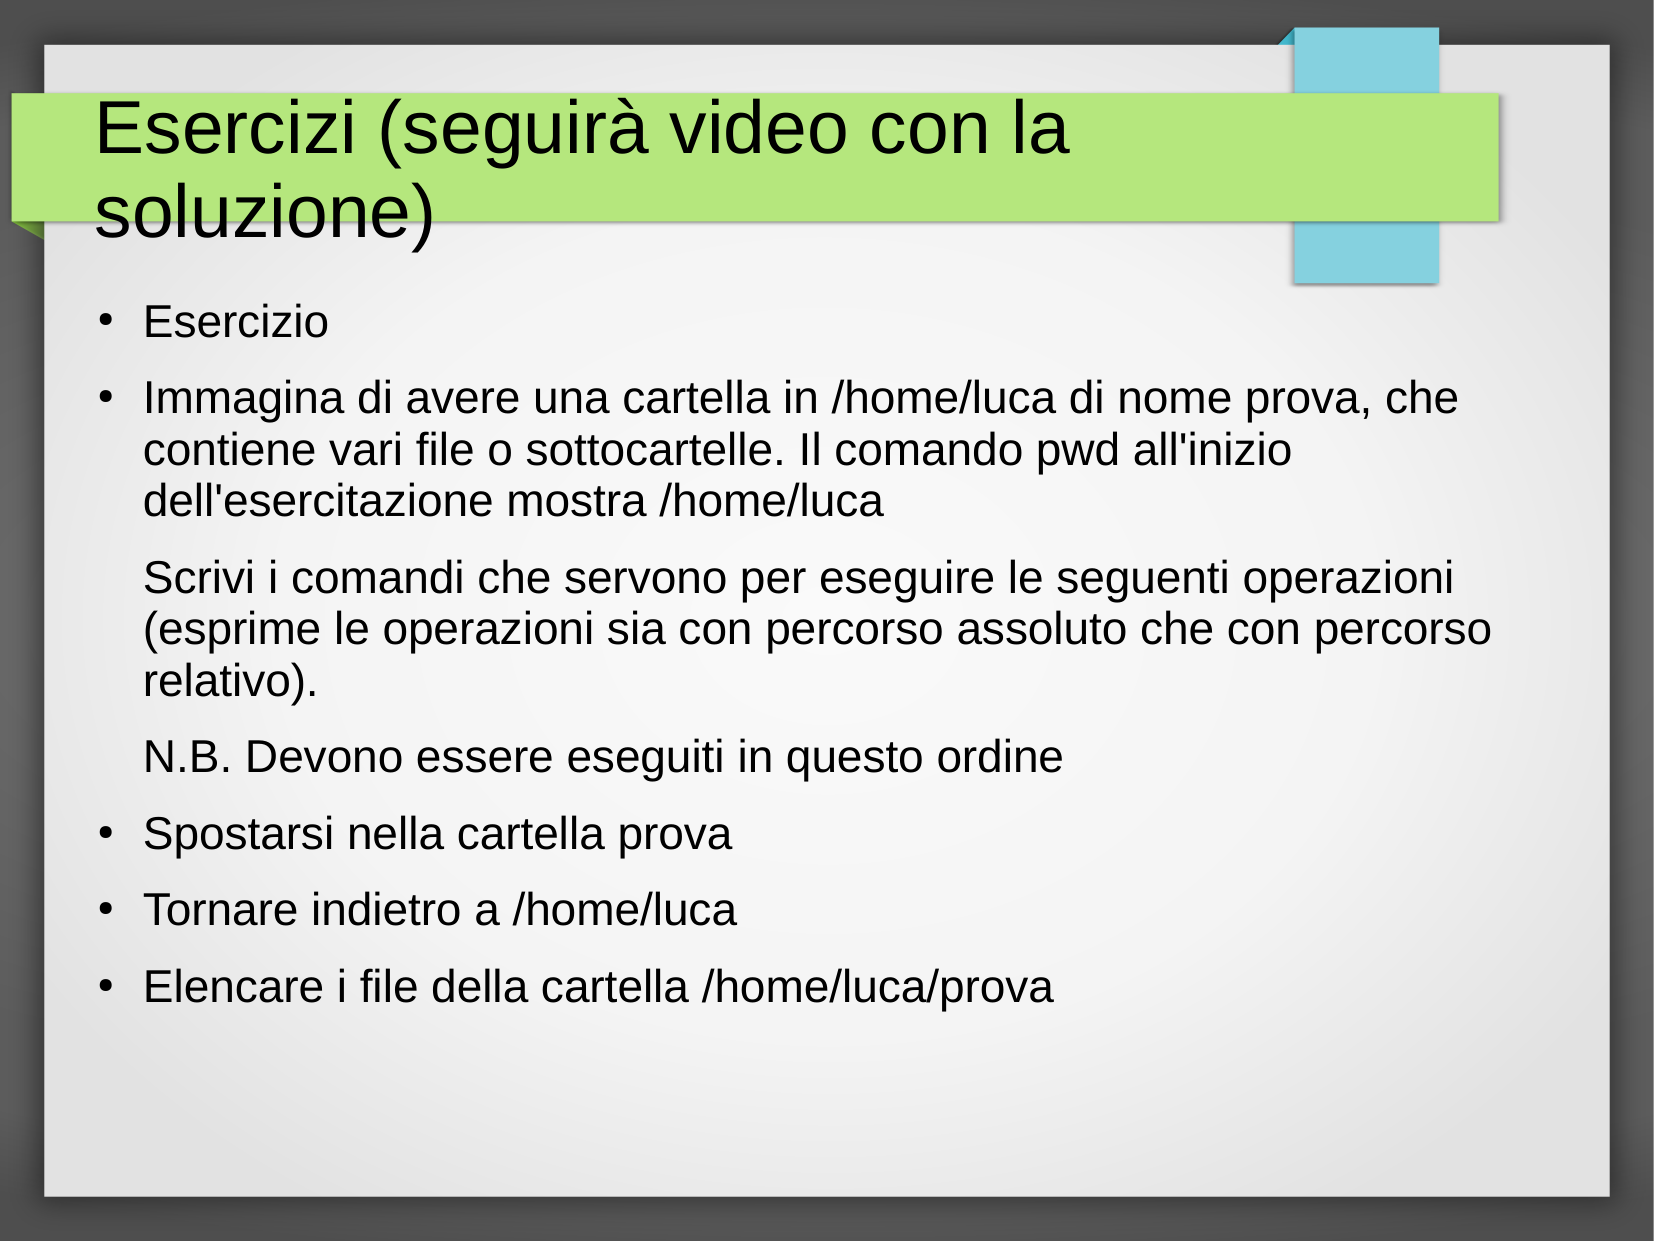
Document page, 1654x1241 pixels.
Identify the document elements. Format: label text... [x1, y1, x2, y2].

title Esercizi (seguirà video con la soluzione) [94, 85, 1276, 254]
list Esercizio Immagina di avere una cartella in /home/luca di nome prova, che contiene vari file o sottocartelle. Il comando pwd all'inizio dell'esercitazione mostra /home/luca Scrivi i comandi che servono per eseguire le seguenti operazioni (esprime le operazioni sia con percorso assoluto che con percorso relativo). N.B. Devono essere eseguiti in questo ordine Spostarsi nella cartella prova Tornare indietro a /home/luca Elencare i file della cartella /home/luca/prova [82, 295, 1571, 1015]
picture [0, 0, 1654, 1241]
